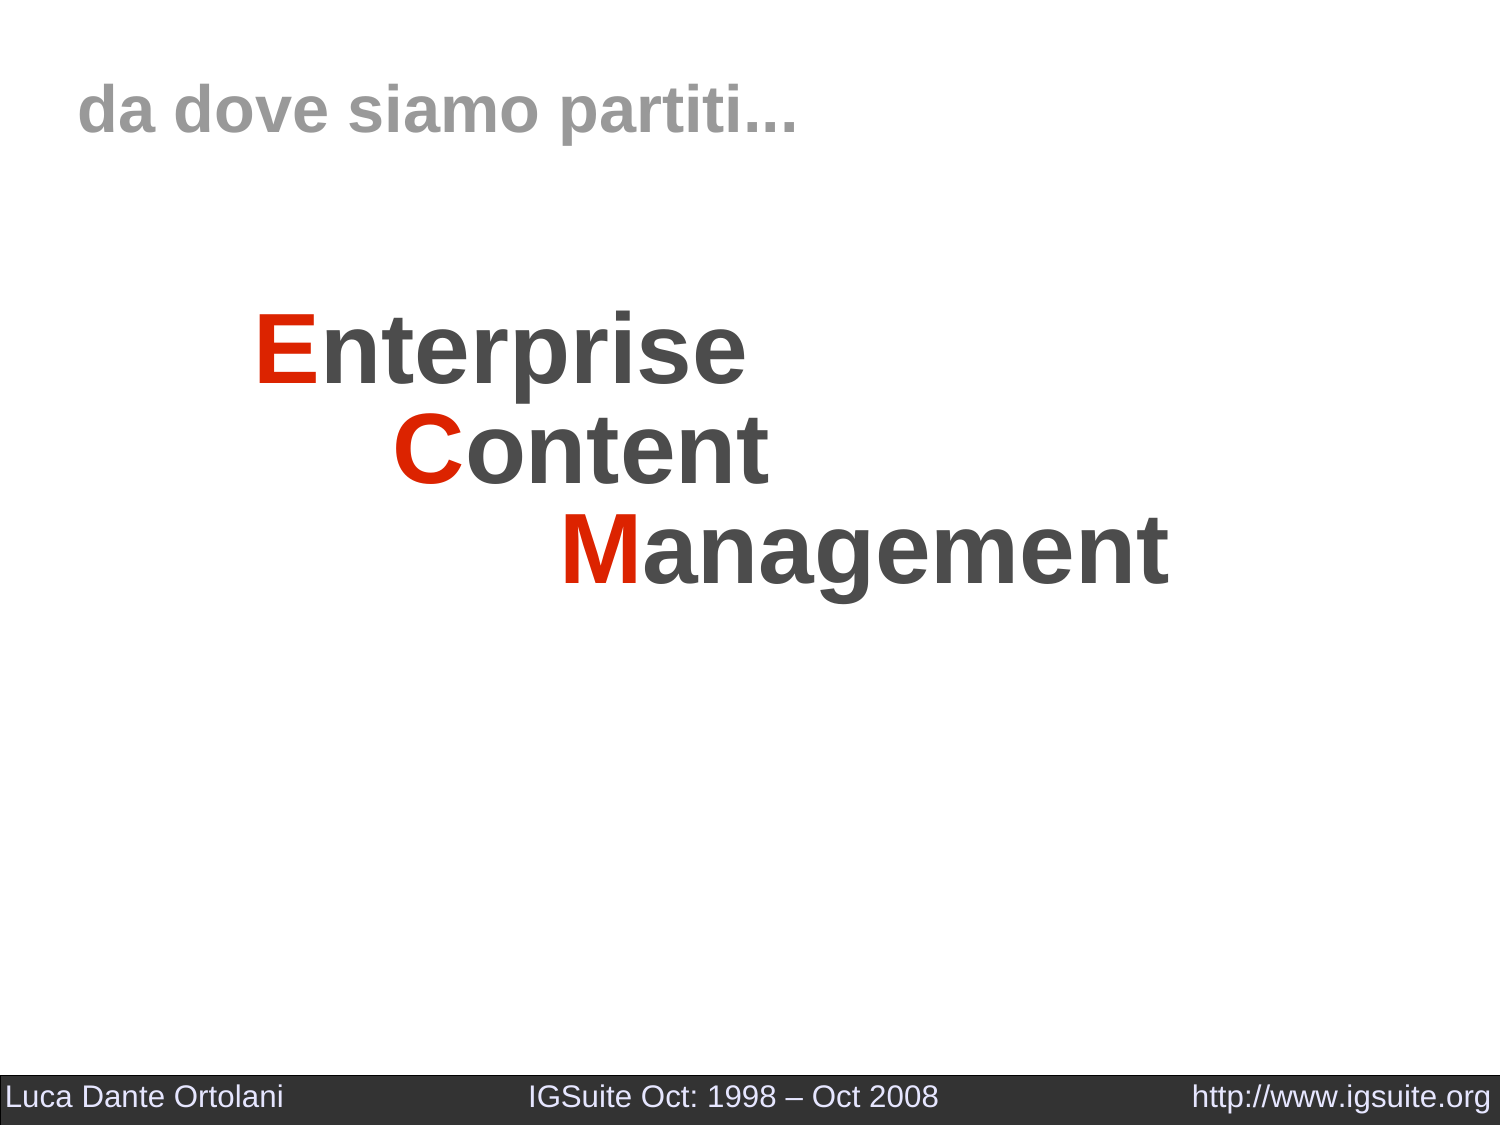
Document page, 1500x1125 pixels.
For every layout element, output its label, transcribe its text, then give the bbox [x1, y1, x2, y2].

text_box Luca Dante Ortolani IGSuite Oct: 1998 – Oct 2008 http://www.igsuite.org [0, 1075, 1500, 1125]
text_box da dove siamo partiti... [62, 85, 857, 207]
text_box Enterprise Content Management [100, 295, 1186, 827]
